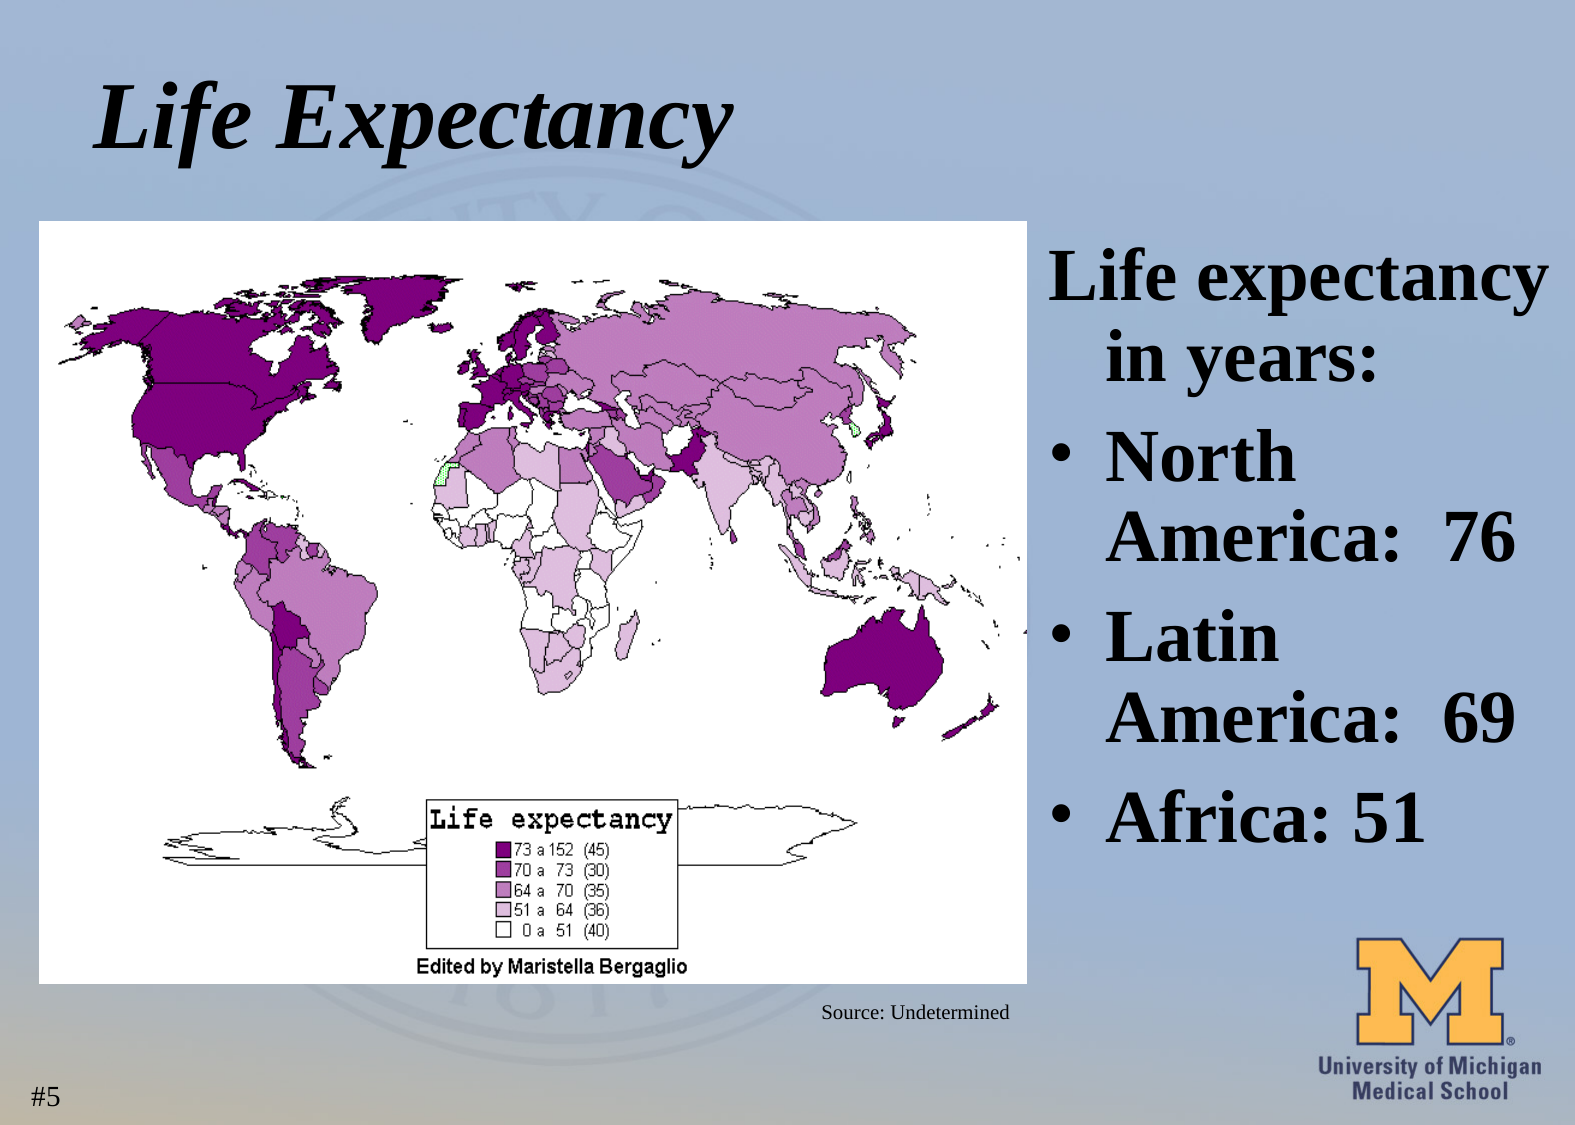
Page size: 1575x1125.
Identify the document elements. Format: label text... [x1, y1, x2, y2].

picture [0, 0, 1575, 1125]
list Life expectancy in years: North America: 76 Latin America: 69 Africa: 51 [1034, 227, 1575, 971]
title Life Expectancy [78, 45, 1497, 233]
text_box Source: Undetermined [806, 991, 1026, 1032]
